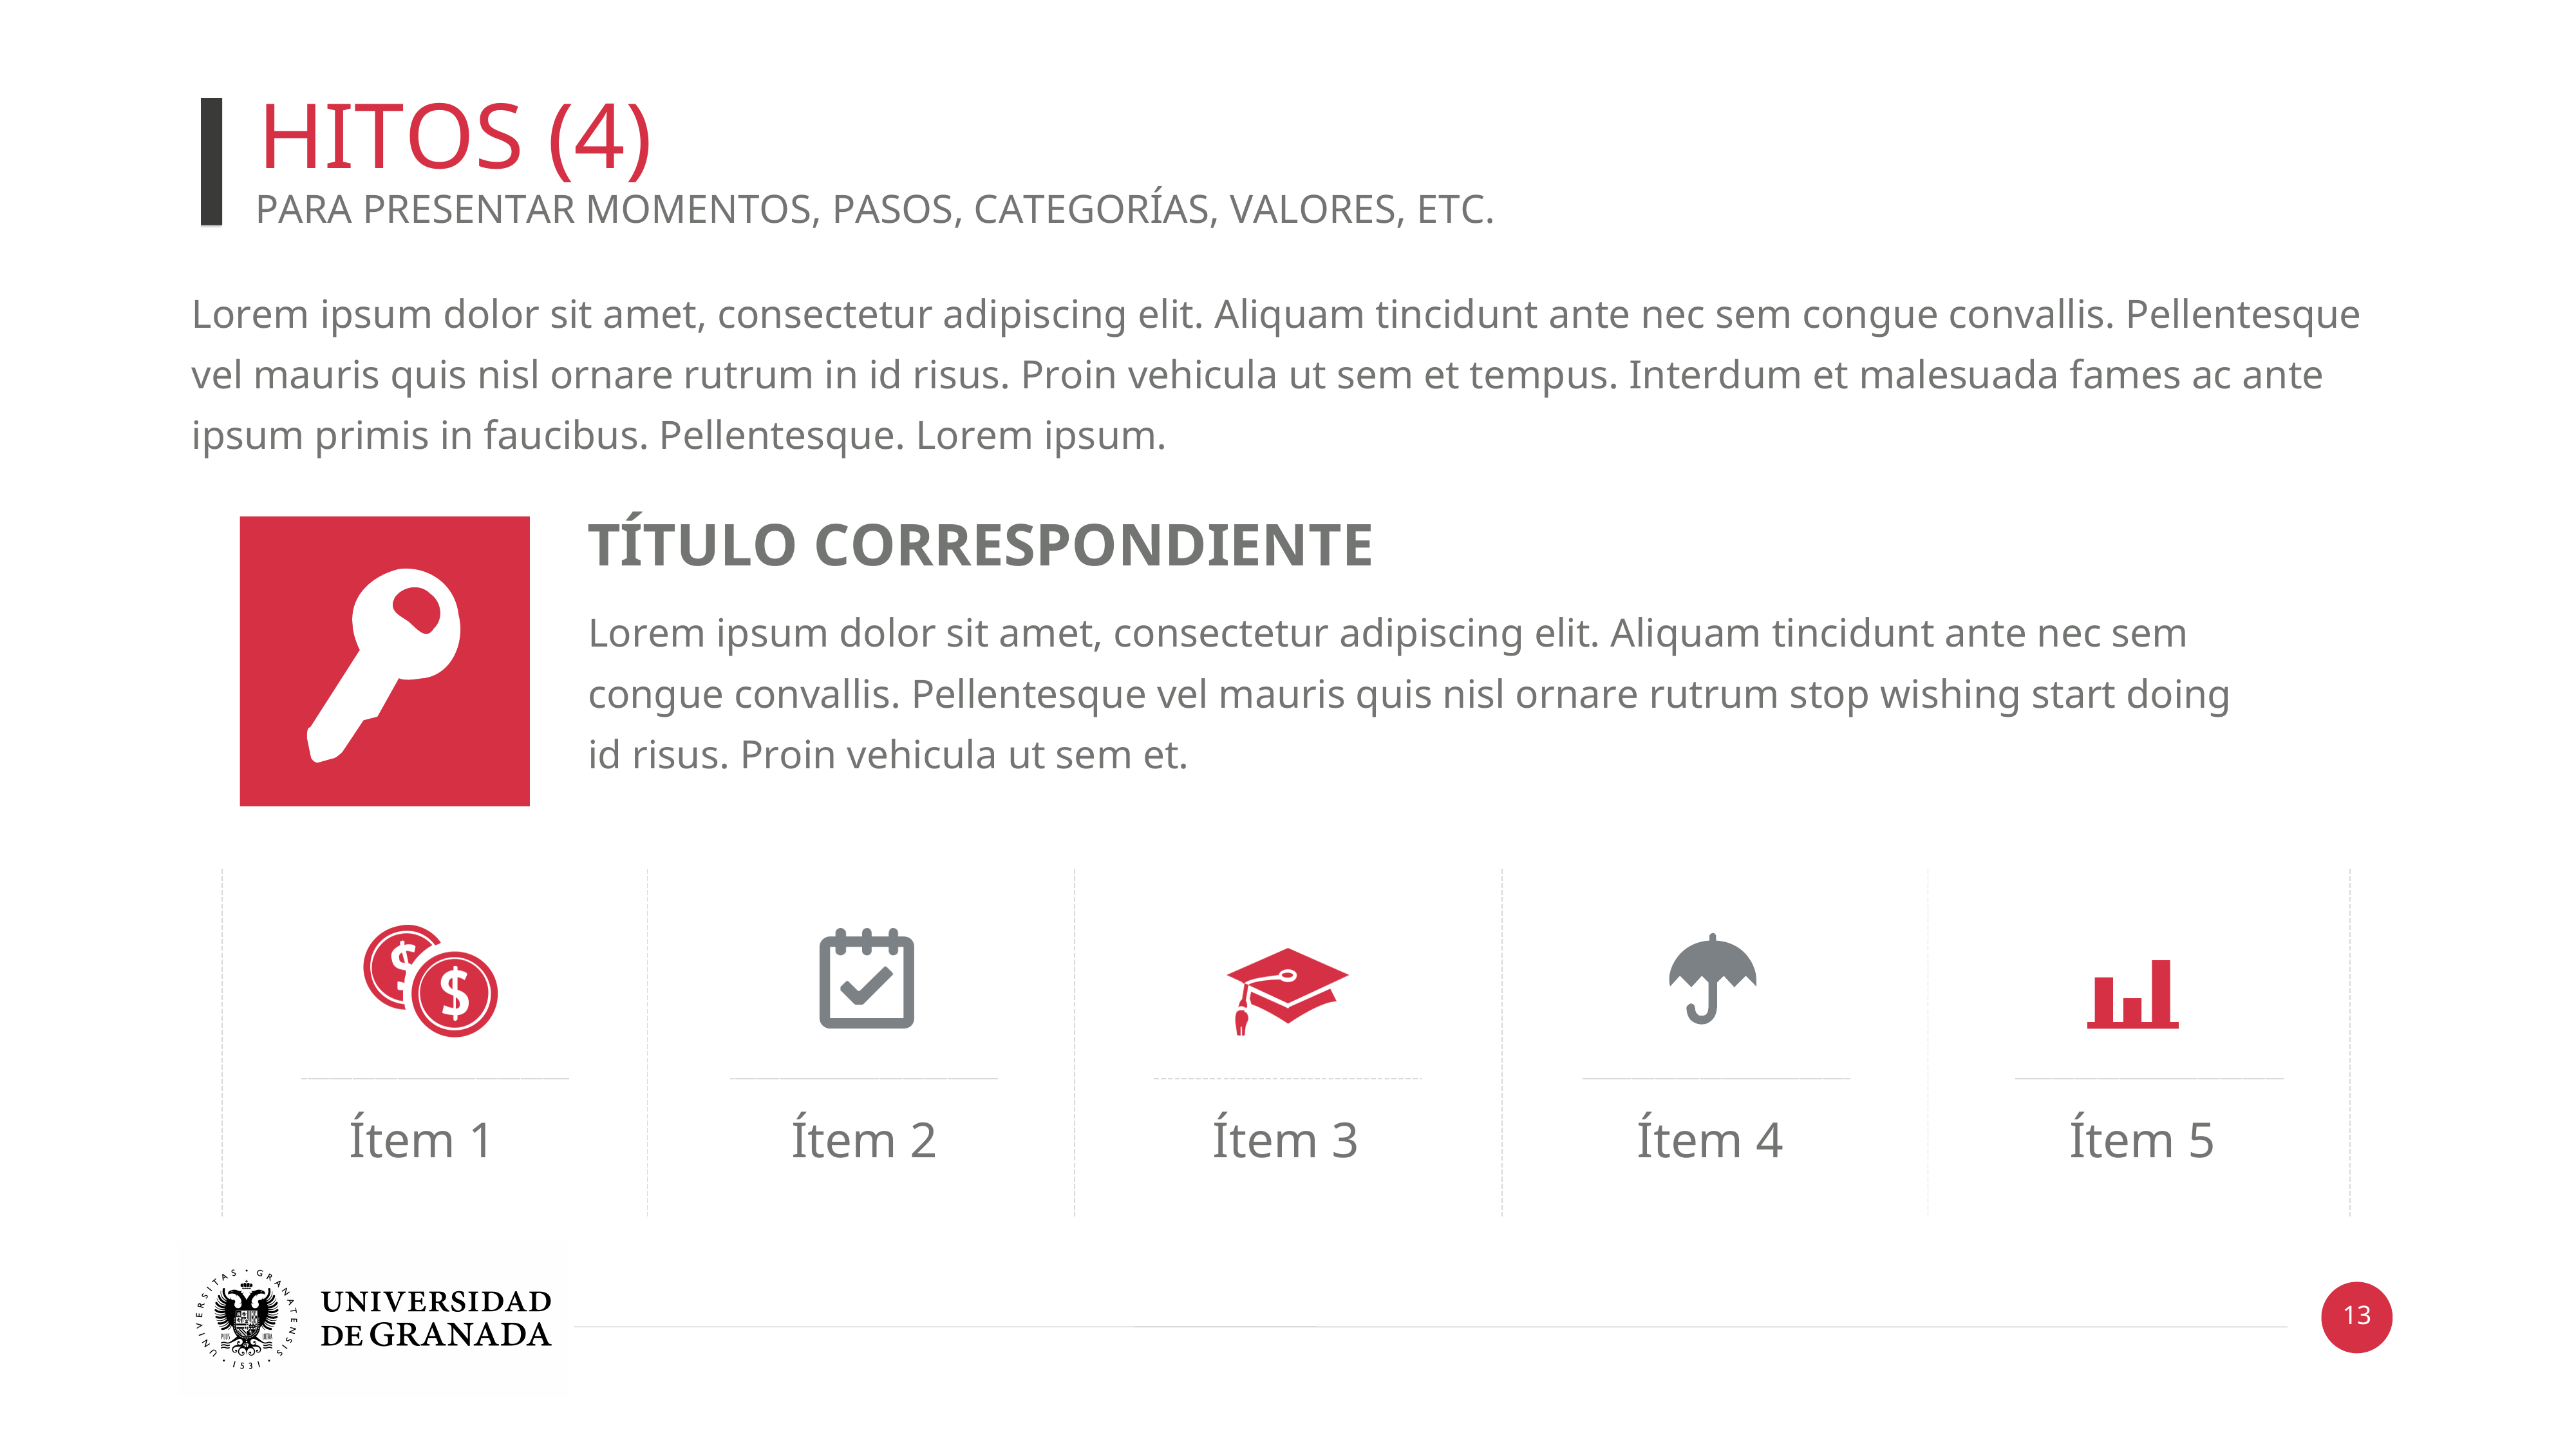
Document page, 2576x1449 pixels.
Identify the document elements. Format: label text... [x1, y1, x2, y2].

text_box PARA PRESENTAR MOMENTOS, PASOS, CATEGORÍAS, VALORES, ETC. [245, 179, 2400, 236]
text_box Ítem 5 [2050, 1099, 2235, 1177]
text_box Ítem 1 [330, 1099, 516, 1177]
text_box Lorem ipsum dolor sit amet, consectetur adipiscing elit. Aliquam tincidunt ante nec sem congue convallis. Pellentesque vel mauris quis nisl ornare rutrum stop wishing start doing id risus. Proin vehicula ut sem et. [578, 589, 2246, 781]
picture [819, 927, 915, 1029]
picture [1226, 947, 1350, 1036]
text_box Ítem 3 [1193, 1099, 1379, 1177]
text_box TÍTULO CORRESPONDIENTE [568, 498, 1394, 587]
text_box <número> [2308, 1278, 2407, 1356]
text_box [2087, 960, 2179, 1029]
picture [362, 924, 498, 1038]
text_box [201, 98, 223, 225]
text_box HITOS (4) [248, 73, 2402, 191]
text_box [1669, 933, 1756, 1025]
text_box Ítem 2 [772, 1099, 958, 1177]
picture [178, 1241, 569, 1397]
text_box [240, 516, 530, 807]
text_box Lorem ipsum dolor sit amet, consectetur adipiscing elit. Aliquam tincidunt ante nec sem congue convallis. Pellentesque vel mauris quis nisl ornare rutrum in id risus. Proin vehicula ut sem et tempus. Interdum et malesuada fames ac ante ipsum primis in faucibus. Pellentesque. Lorem ipsum. [182, 270, 2402, 462]
text_box Ítem 4 [1617, 1099, 1803, 1177]
